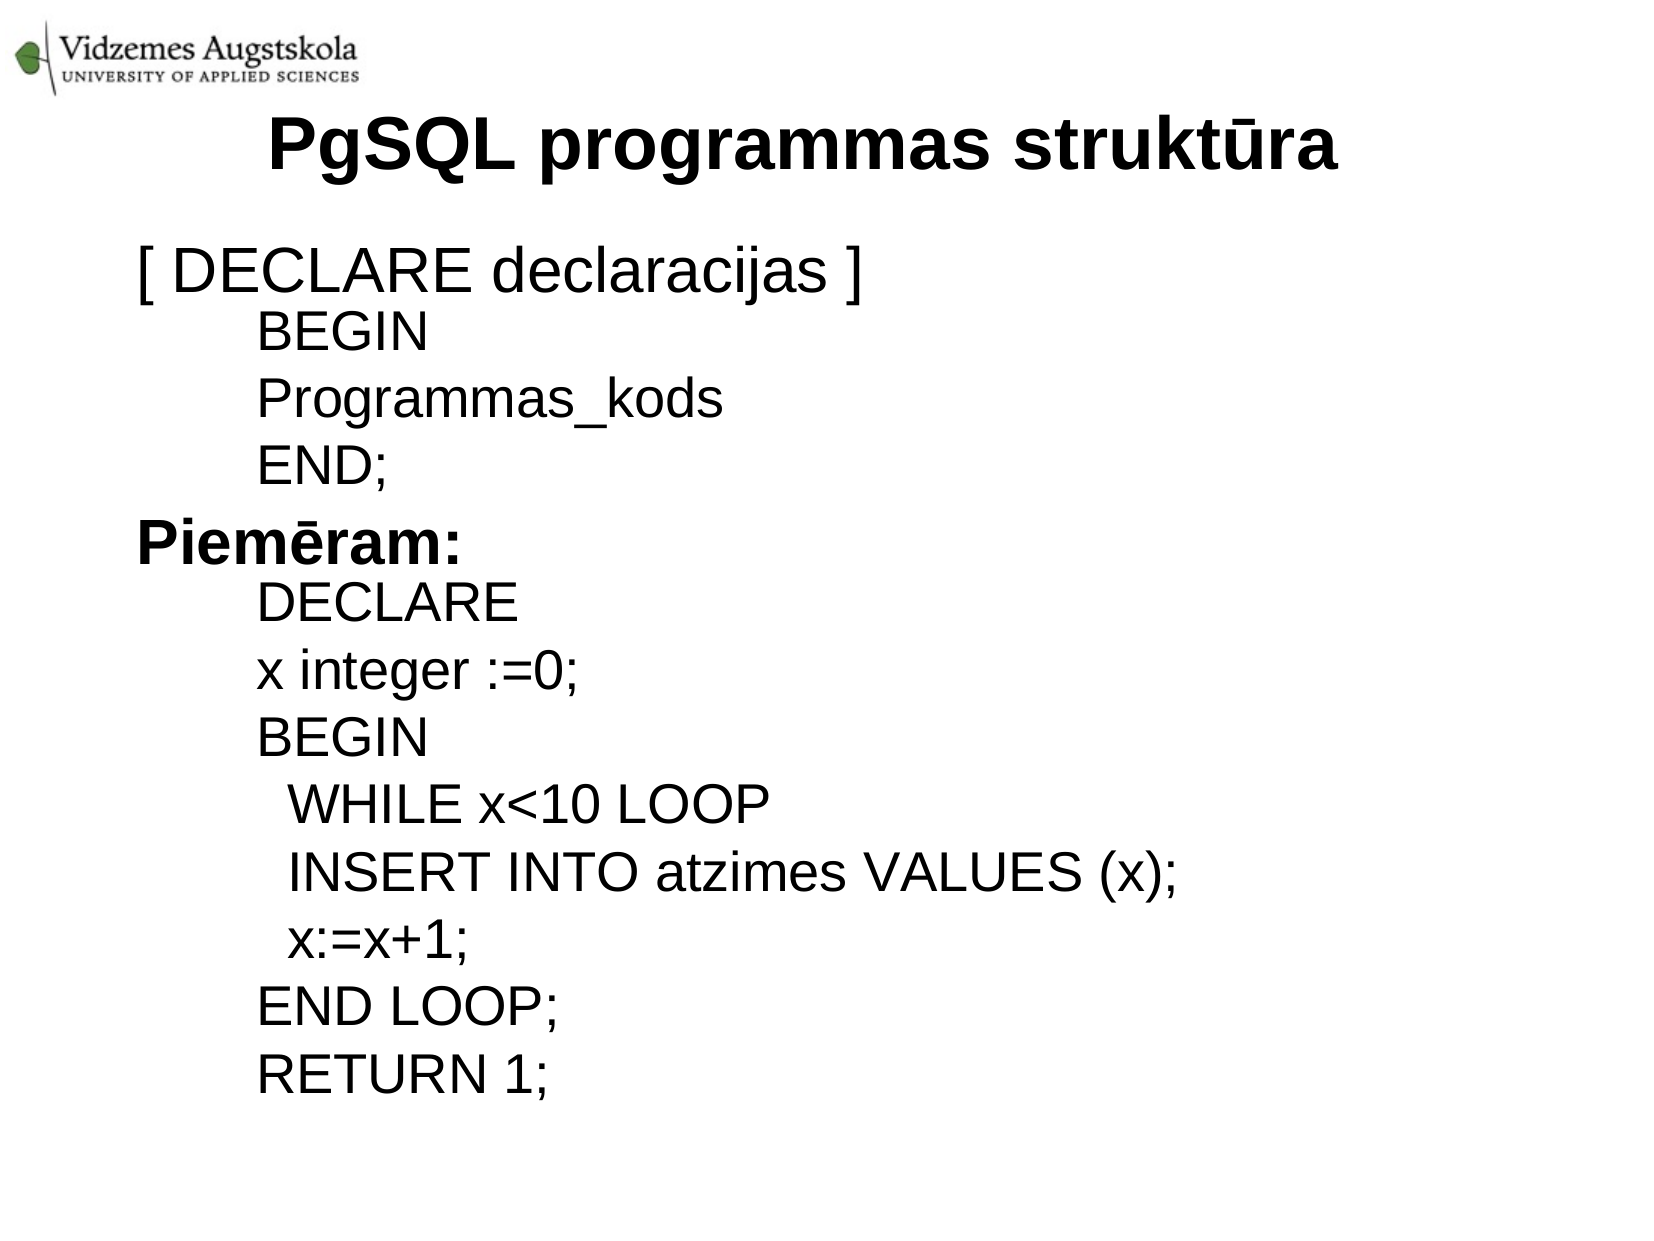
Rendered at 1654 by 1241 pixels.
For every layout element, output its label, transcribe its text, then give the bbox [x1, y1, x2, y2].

picture [5, 2, 368, 113]
list [ DECLARE declaracijas ] BEGIN Programmas_kods END; Piemēram: DECLARE x integer :=0; BEGIN WHILE x<10 LOOP INSERT INTO atzimes VALUES (x); x:=x+1; END LOOP; RETURN 1; [82, 236, 1569, 1107]
title PgSQL programmas struktūra [94, 103, 1512, 188]
